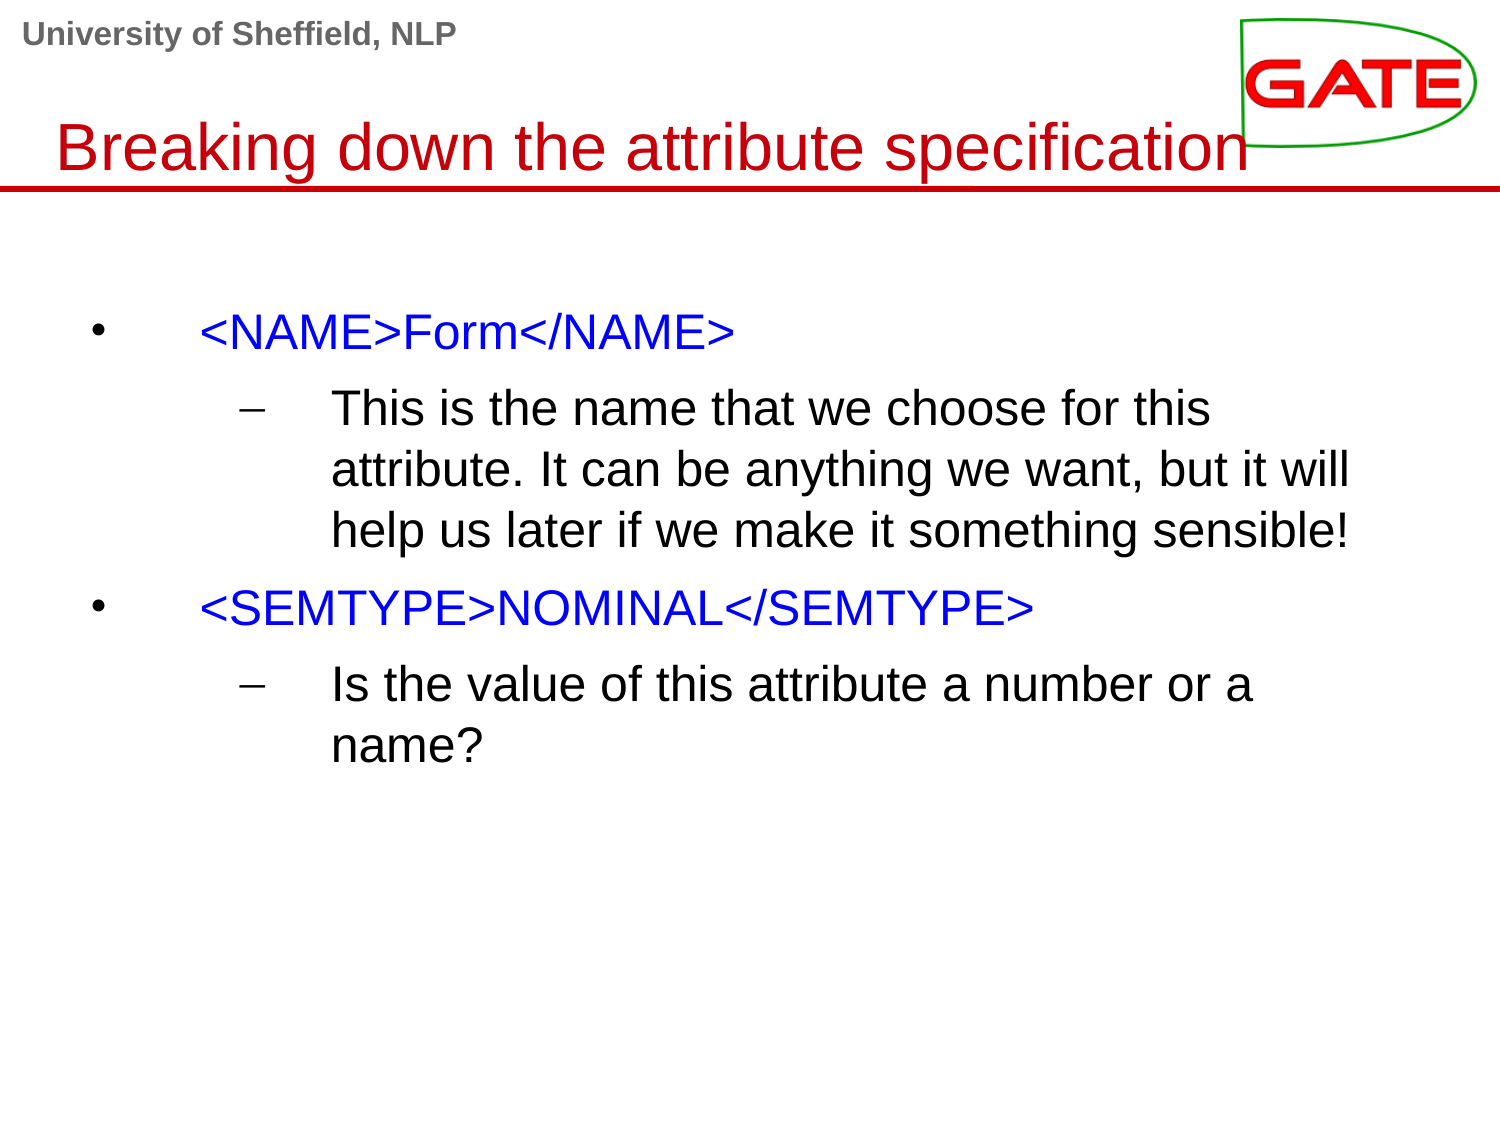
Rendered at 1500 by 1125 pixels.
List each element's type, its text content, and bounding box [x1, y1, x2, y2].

picture [1240, 18, 1477, 148]
title Breaking down the attribute specification [41, 37, 1391, 254]
list <NAME>Form</NAME> This is the name that we choose for this attribute. It can be anything we want, but it will help us later if we make it something sensible! <SEMTYPE>NOMINAL</SEMTYPE> Is the value of this attribute a number or a name? [75, 290, 1425, 1034]
